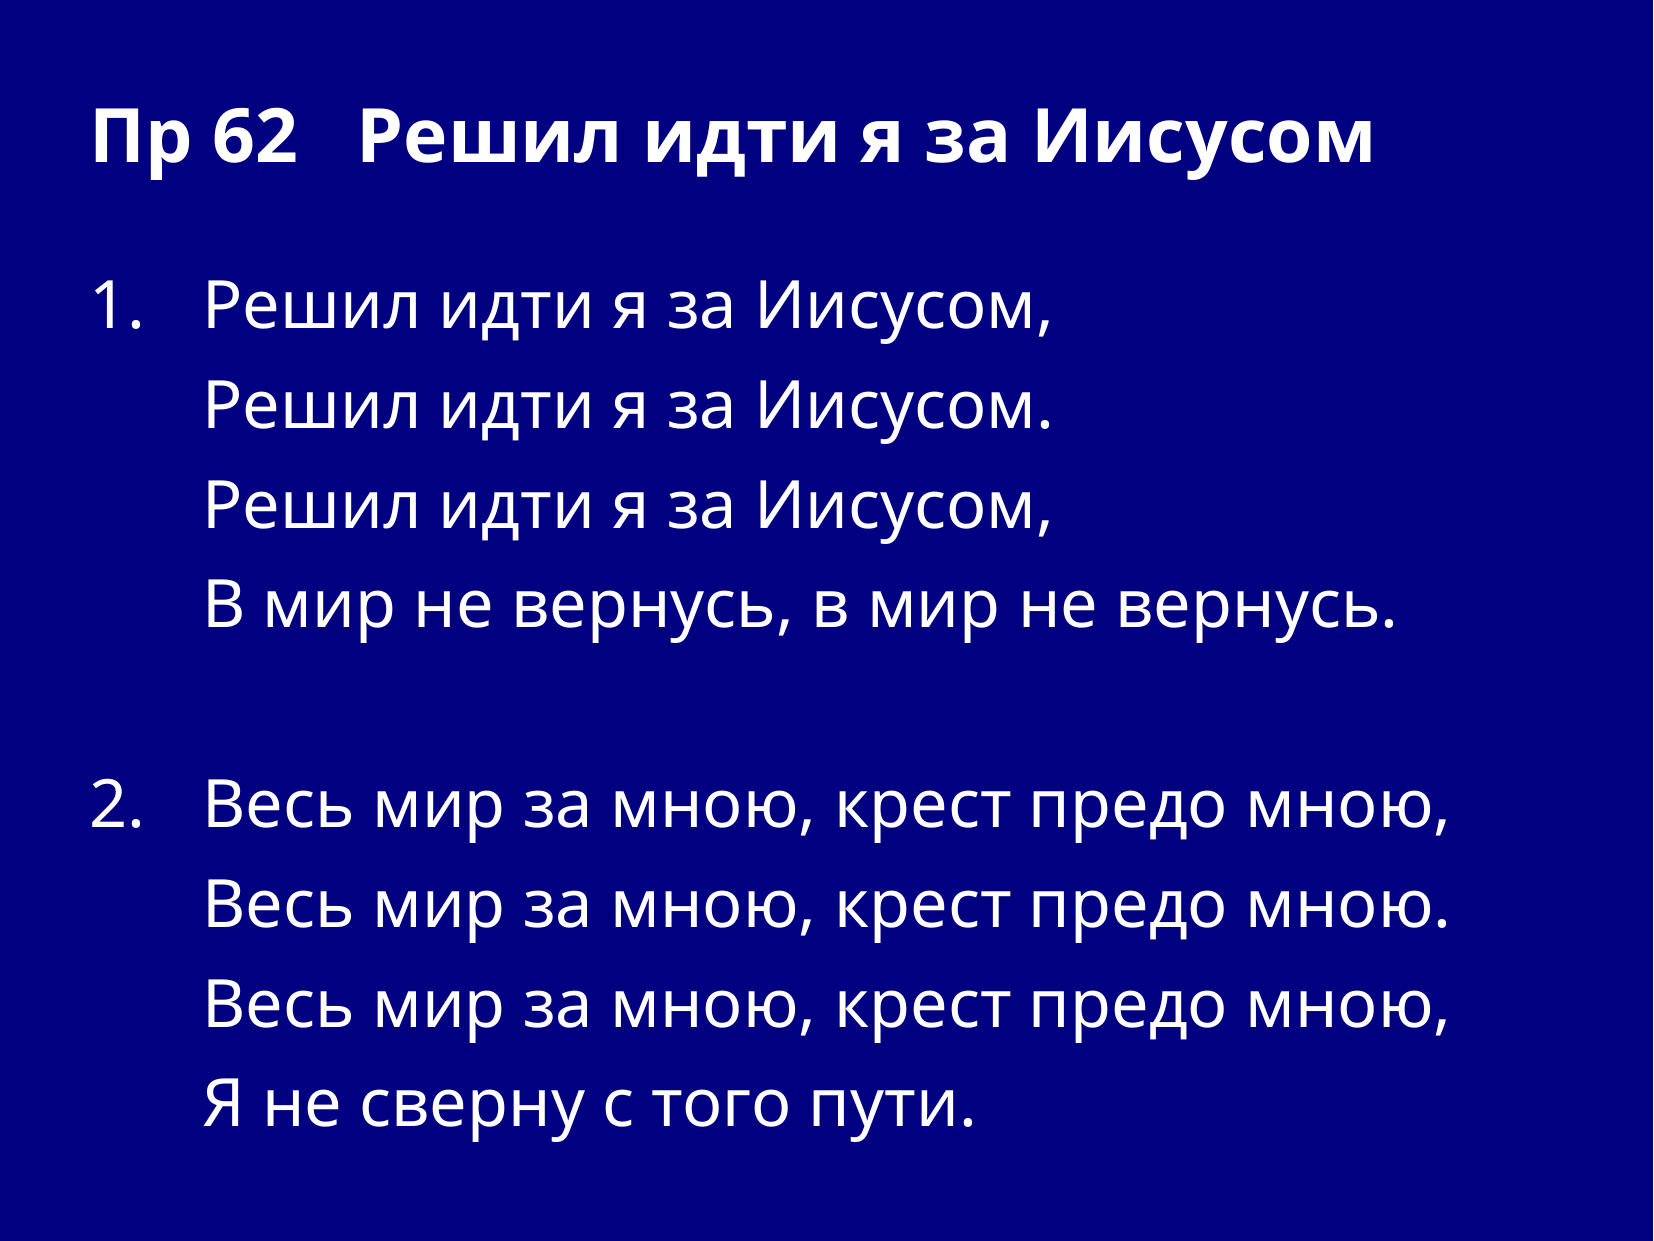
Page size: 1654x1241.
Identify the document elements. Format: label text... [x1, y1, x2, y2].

text_box 1. Решил идти я за Иисусом, Решил идти я за Иисусом. Решил идти я за Иисусом, В мир не вернусь, в мир не вернусь. 2. Весь мир за мною, крест предо мною, Весь мир за мною, крест предо мною. Весь мир за мною, крест предо мною, Я не сверну с того пути. [75, 188, 1576, 1163]
text_box Пр 62 Решил идти я за Иисусом [75, 75, 1576, 188]
